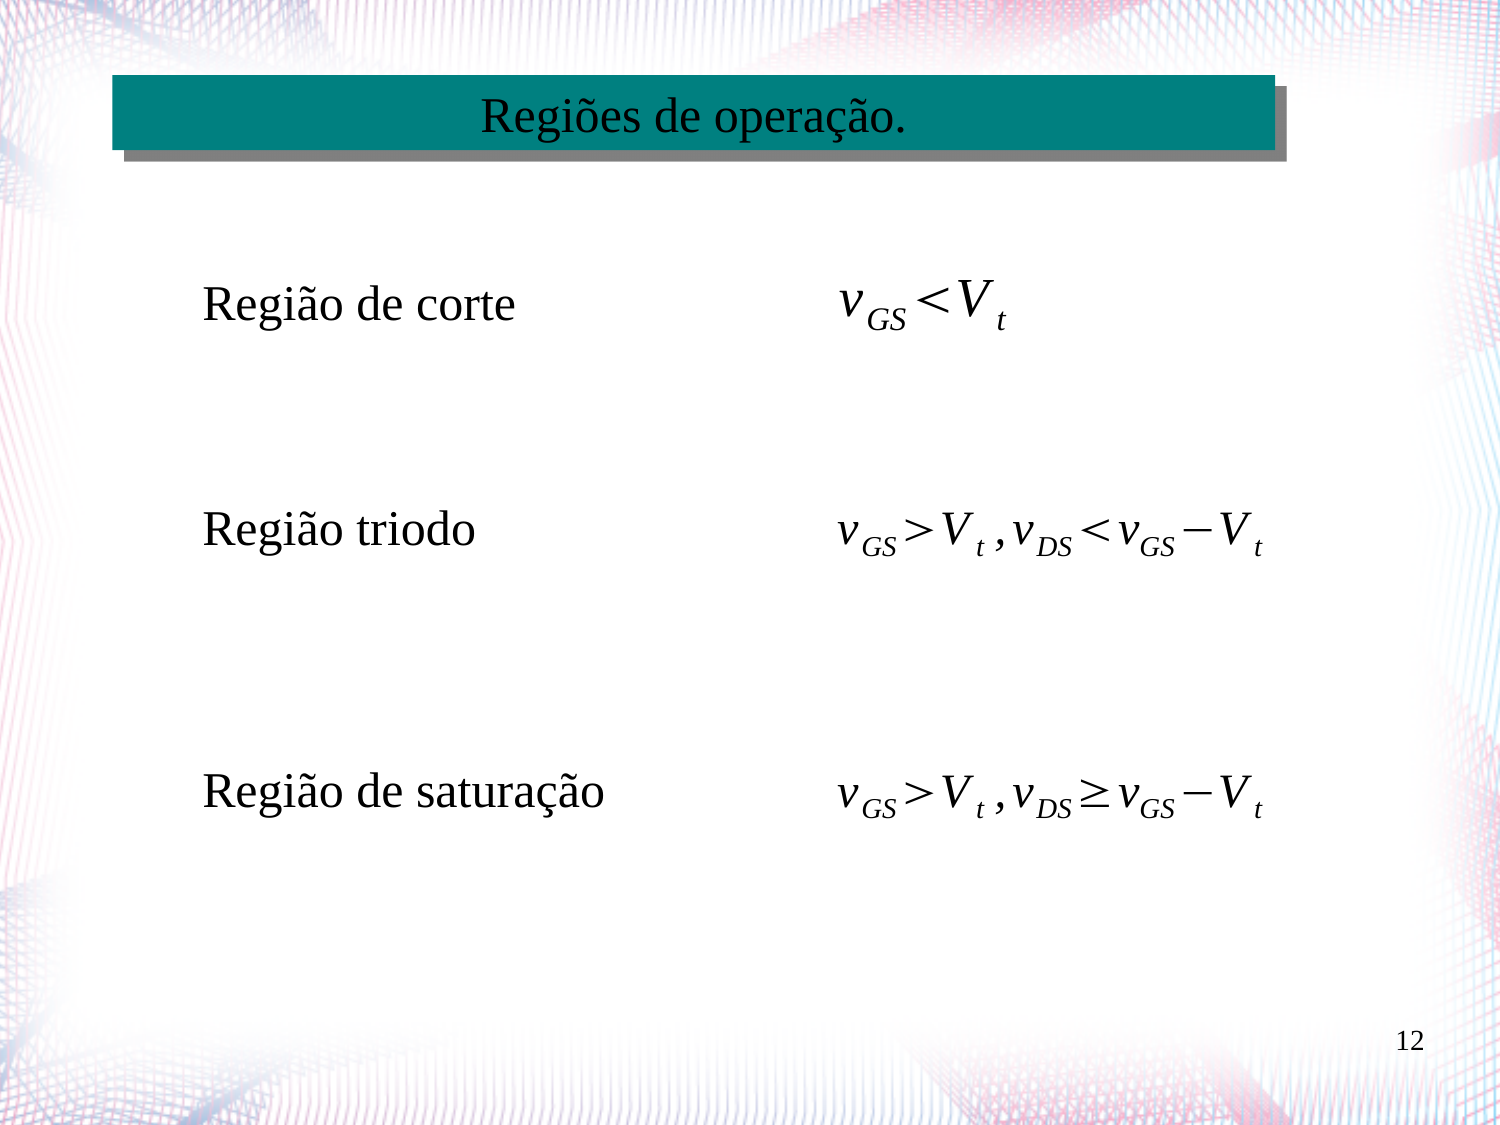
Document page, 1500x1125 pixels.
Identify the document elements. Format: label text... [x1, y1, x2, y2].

text_box Região de saturação [187, 750, 676, 826]
picture [0, 0, 1500, 1125]
text_box Região de corte [187, 262, 563, 338]
chart [825, 502, 1276, 563]
text_box Regiões de operação. [112, 75, 1276, 151]
chart [825, 765, 1275, 826]
text_box Região triodo [187, 487, 563, 563]
chart [825, 268, 1021, 338]
